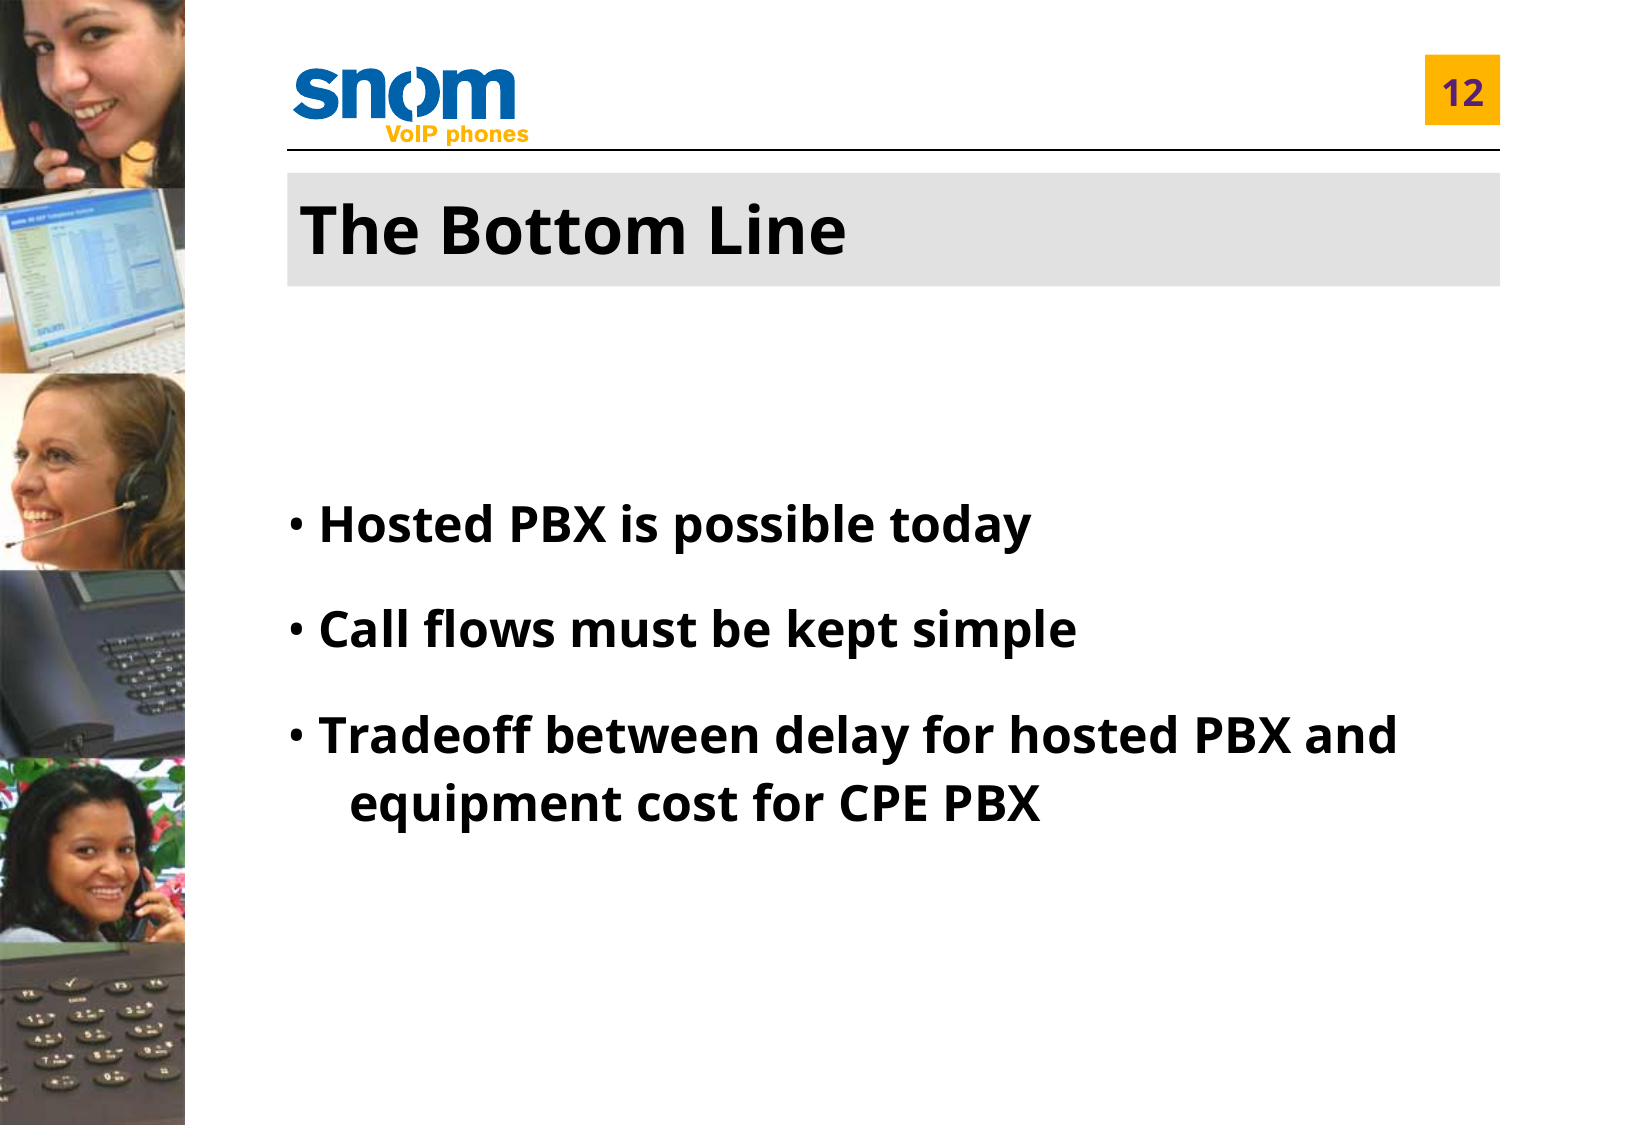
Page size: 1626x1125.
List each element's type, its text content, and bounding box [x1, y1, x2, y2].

picture [0, 0, 185, 1125]
title The Bottom Line [287, 172, 1501, 287]
list Hosted PBX is possible today Call flows must be kept simple Tradeoff between delay for hosted PBX and equipment cost for CPE PBX [287, 312, 1498, 1013]
